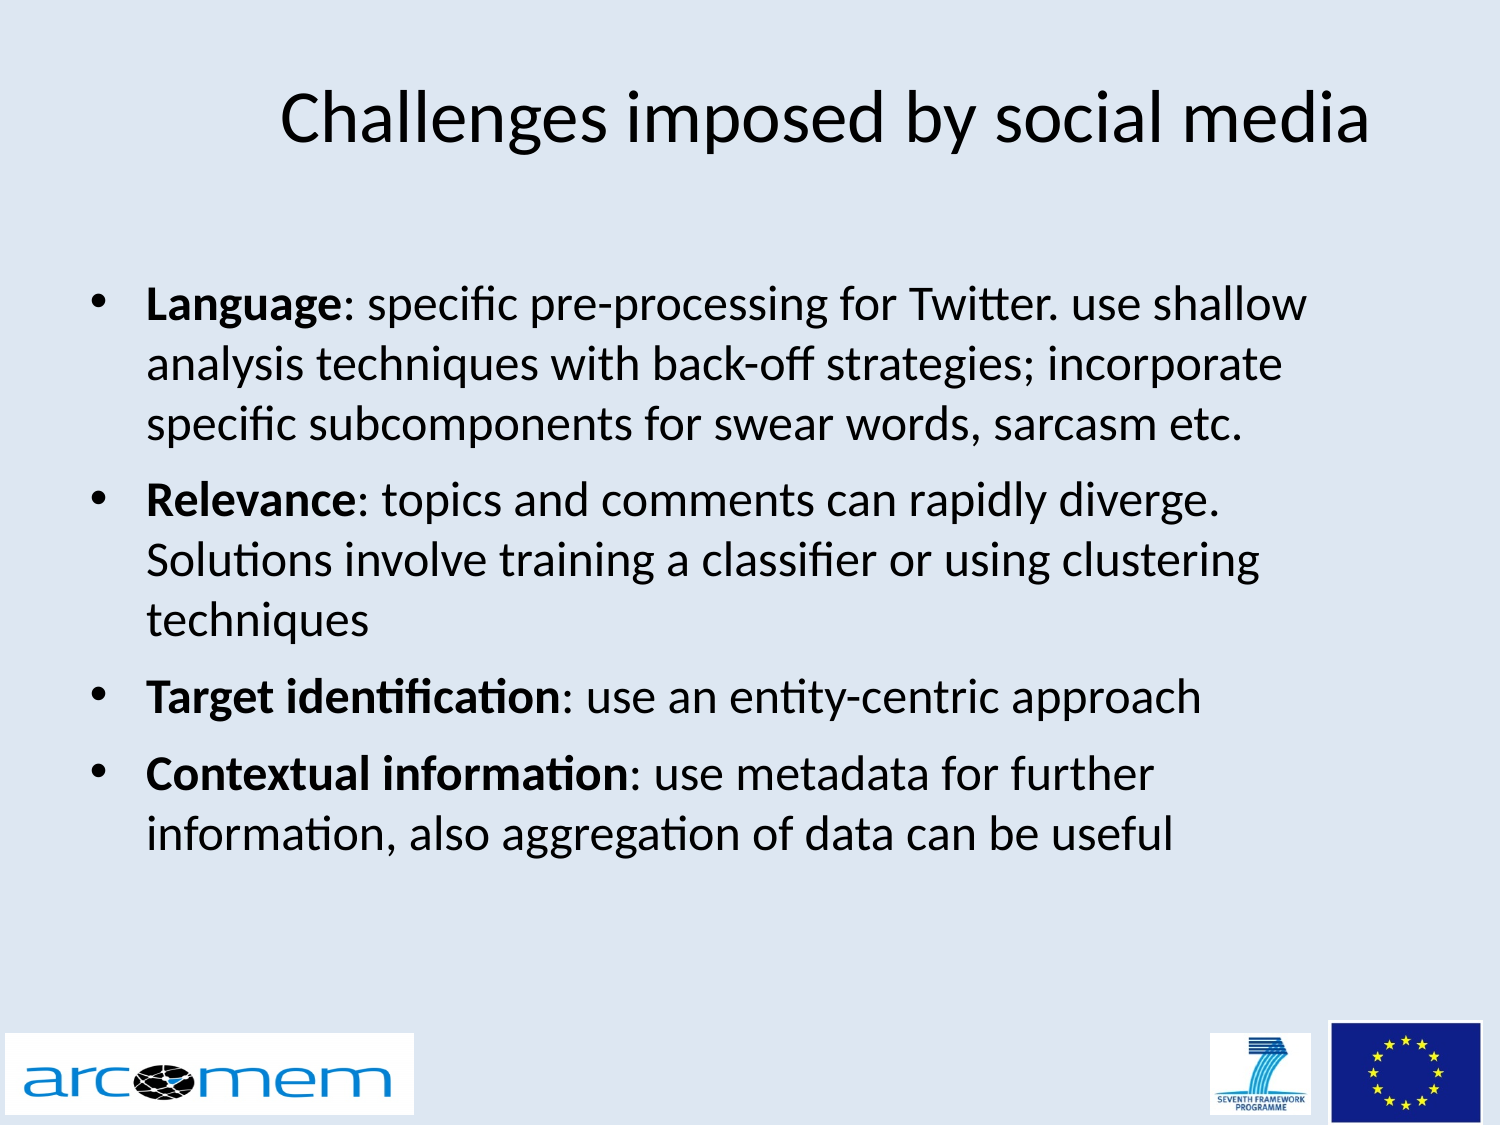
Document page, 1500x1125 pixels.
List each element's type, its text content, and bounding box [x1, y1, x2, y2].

picture [5, 1033, 414, 1115]
title Challenges imposed by social media [206, 18, 1447, 207]
picture [1210, 1033, 1311, 1115]
list Language: specific pre-processing for Twitter. use shallow analysis techniques with back-off strategies; incorporate specific subcomponents for swear words, sarcasm etc. Relevance: topics and comments can rapidly diverge. Solutions involve training a classifier or using clustering techniques Target identification: use an entity-centric approach Contextual information: use metadata for further information, also aggregation of data can be useful [75, 262, 1426, 1021]
picture [1328, 1020, 1483, 1125]
